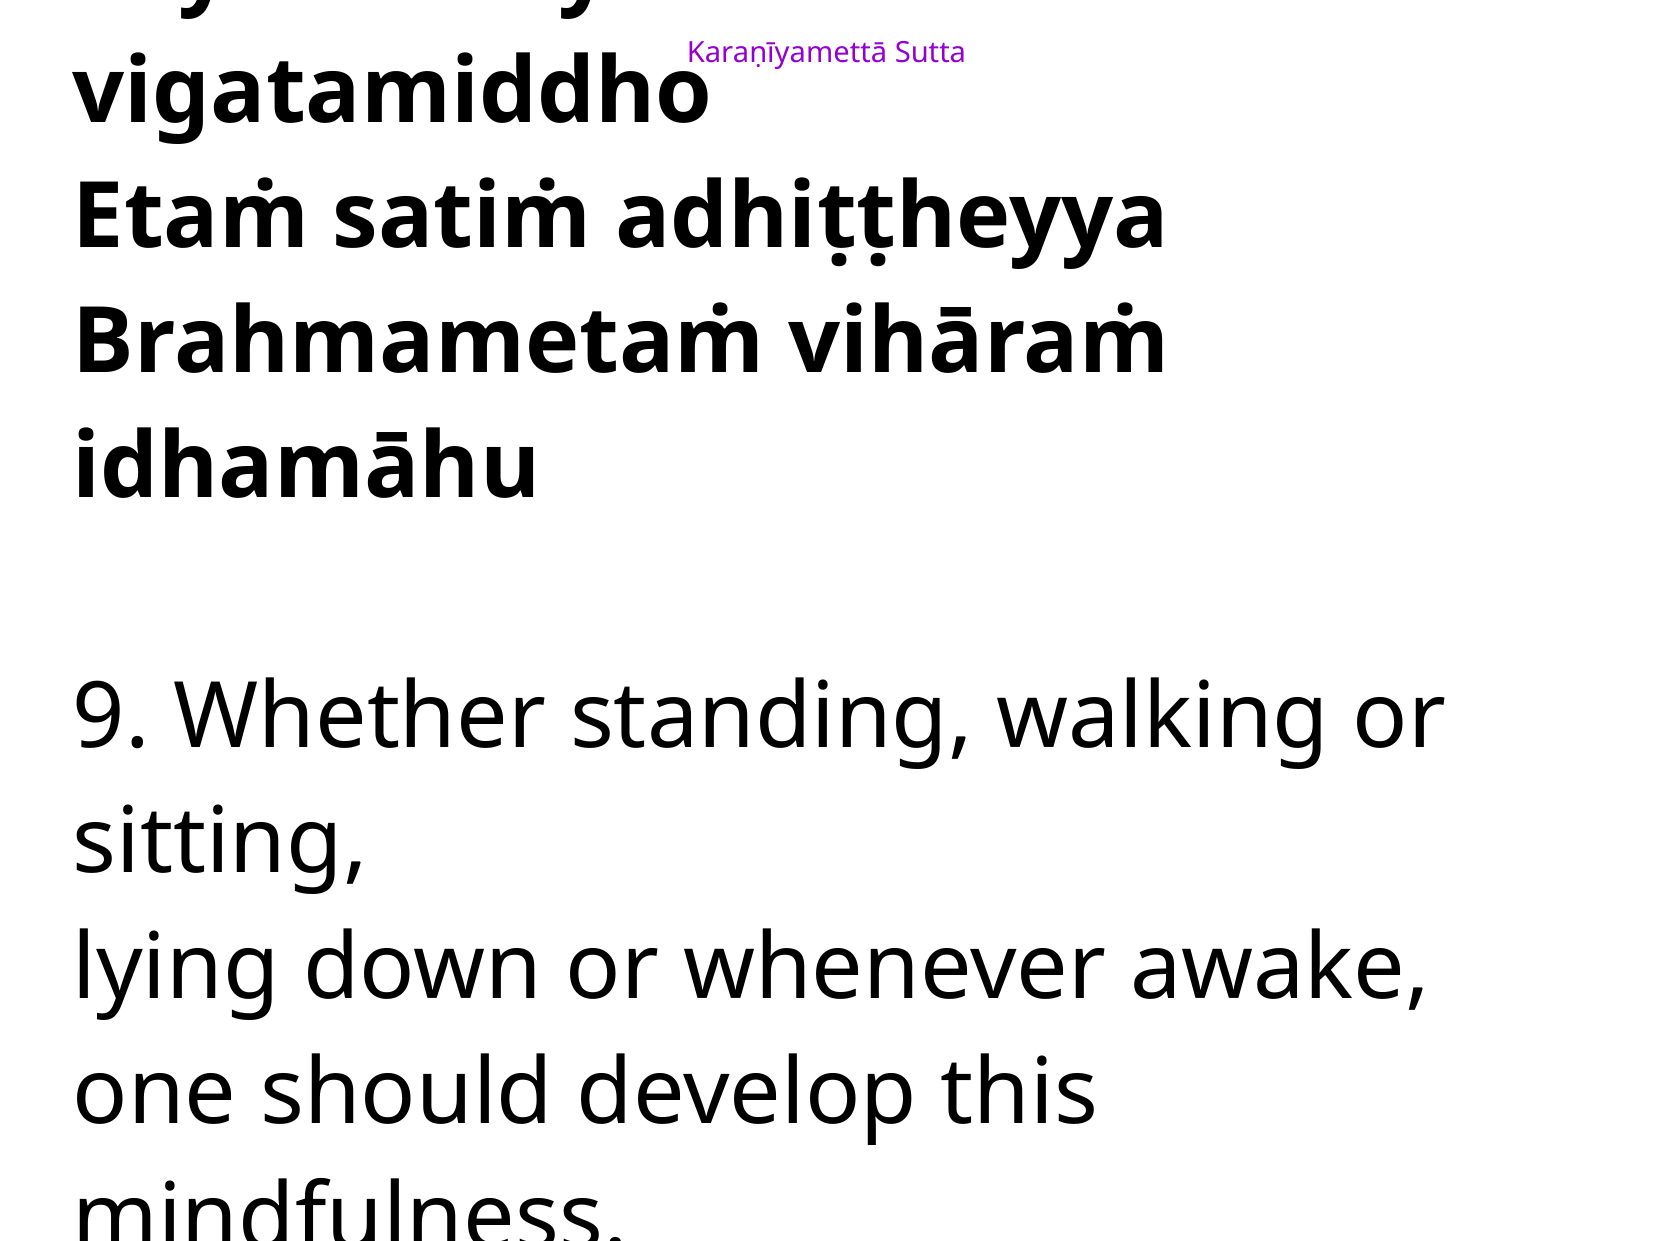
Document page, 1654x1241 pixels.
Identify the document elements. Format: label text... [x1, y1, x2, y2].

title Karaṇīyamettā Sutta [82, 6, 1571, 97]
subtitle 9. Tiṭṭhaṁ caraṁ nisinno vā Sayāno vā yāvata’ssa vigatamiddho Etaṁ satiṁ adhiṭṭheyya Brahmametaṁ vihāraṁ idhamāhu 9. Whether standing, walking or sitting, lying down or whenever awake, one should develop this mindfulness. This is called “the dwelling of the brahmas.” [72, 99, 1631, 1201]
